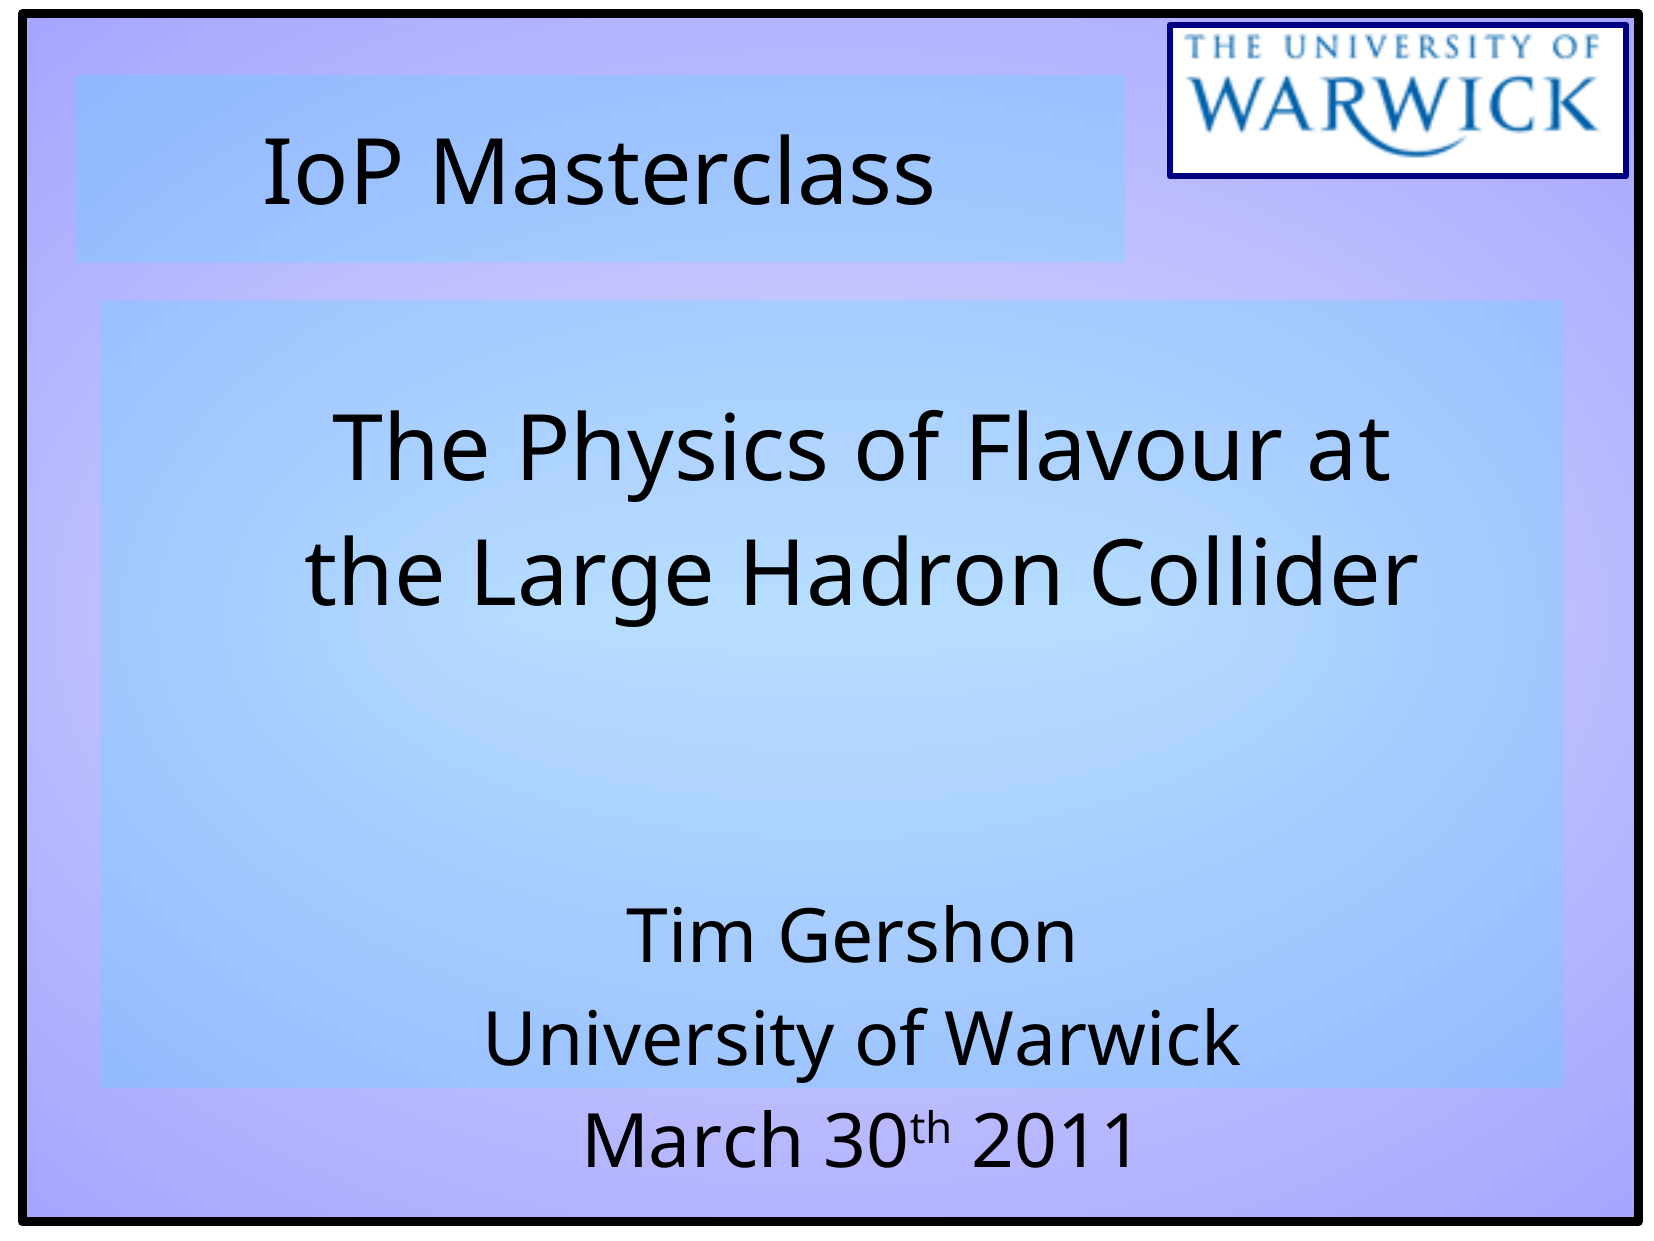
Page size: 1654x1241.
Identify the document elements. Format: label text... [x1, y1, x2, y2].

text_box The Physics of Flavour at the Large Hadron Collider Tim Gershon University of Warwick March 30th 2011 [262, 375, 1463, 1109]
picture [1172, 27, 1623, 174]
text_box [22, 13, 1639, 1222]
text_box IoP Masterclass [75, 75, 1126, 263]
